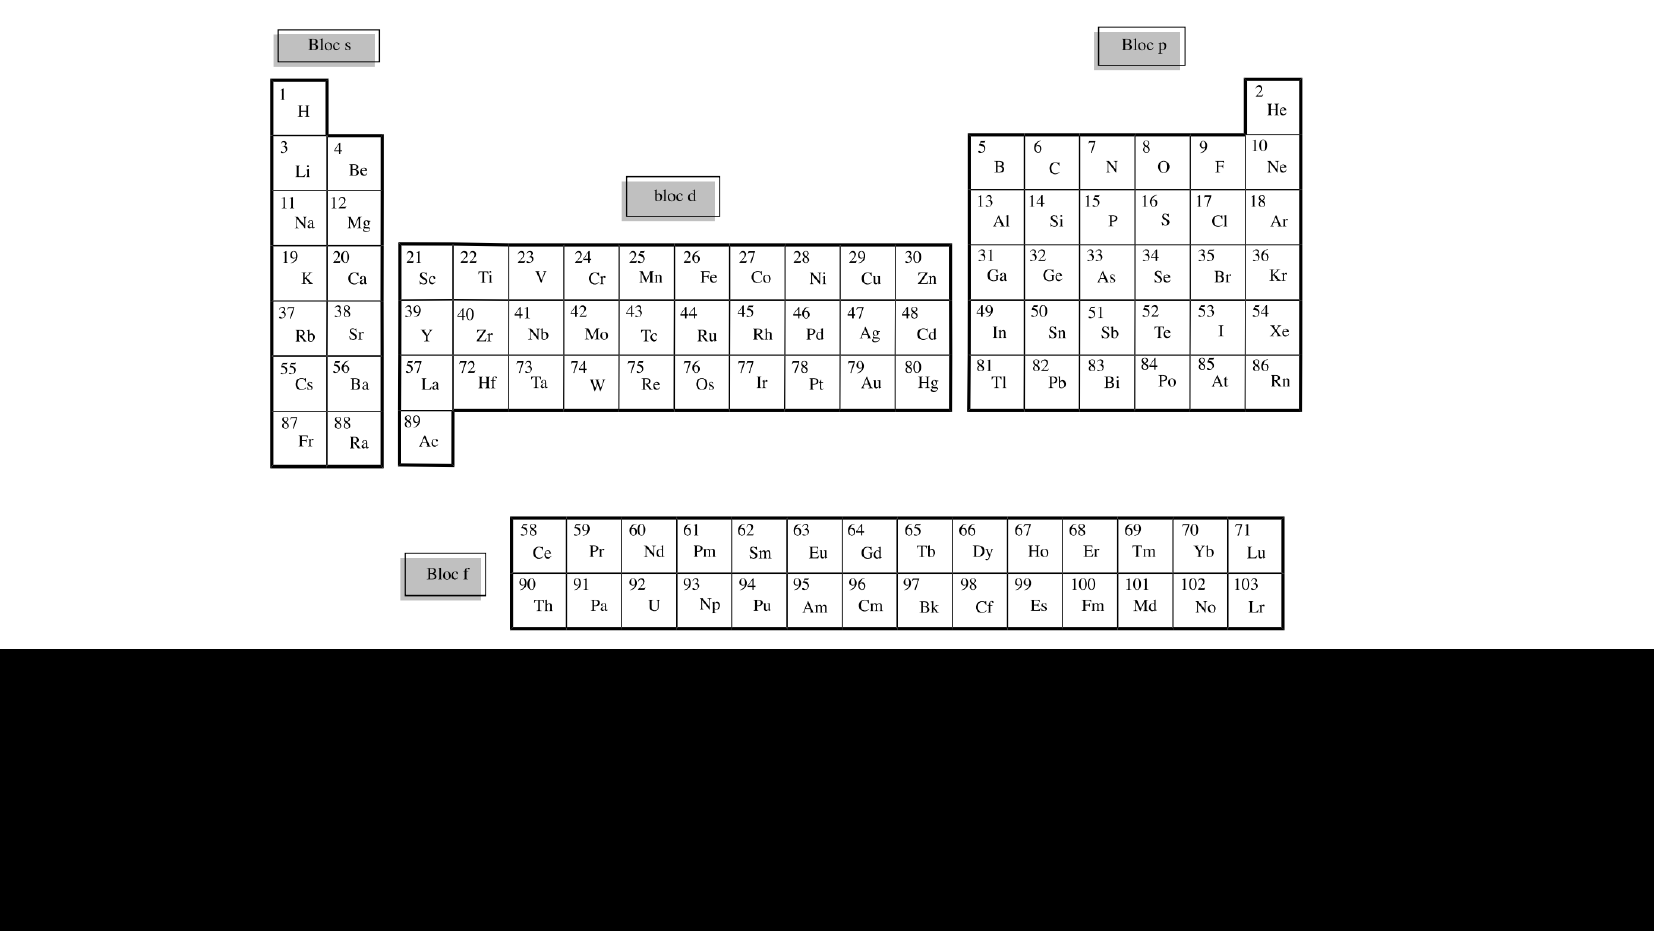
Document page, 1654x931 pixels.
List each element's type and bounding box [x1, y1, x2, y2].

picture [259, 21, 1312, 638]
text_box [0, 649, 1654, 931]
